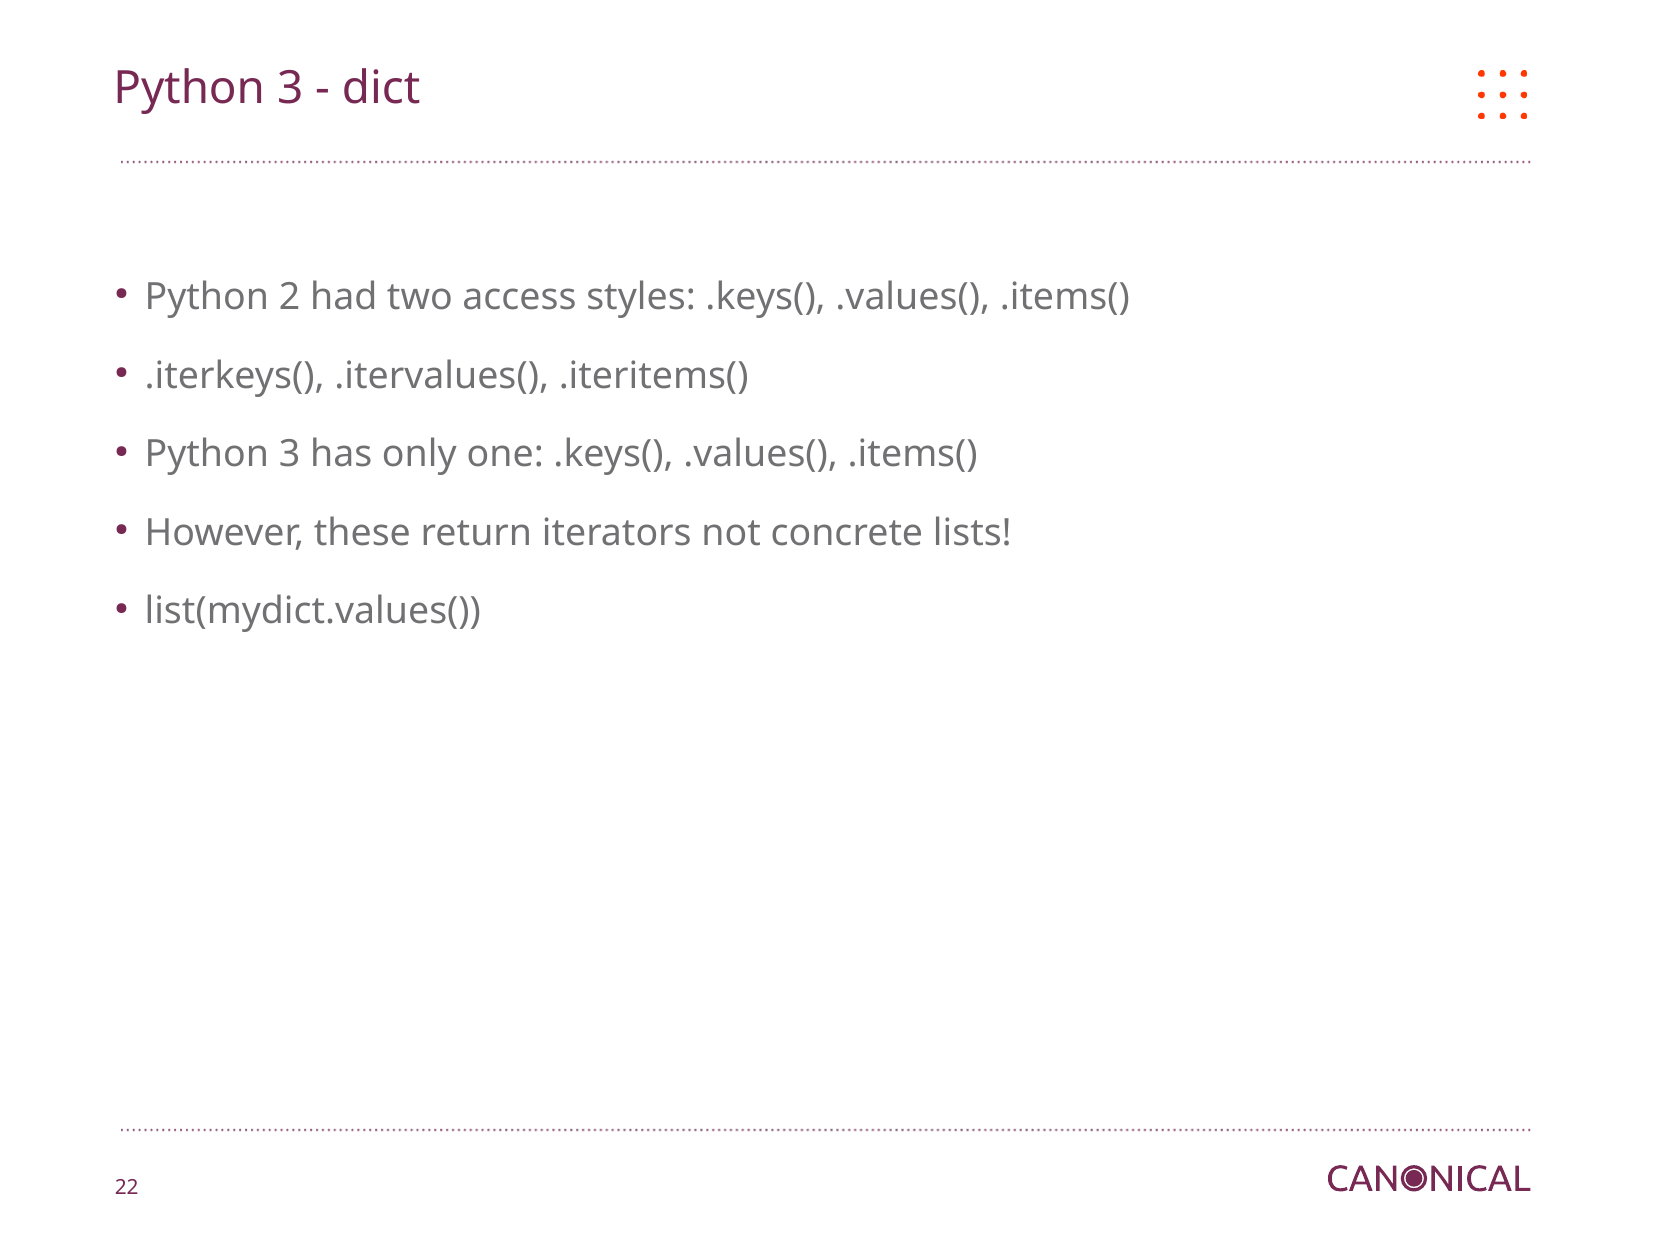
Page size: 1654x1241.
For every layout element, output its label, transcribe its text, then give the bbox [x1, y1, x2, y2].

picture [1478, 70, 1527, 119]
list Python 2 had two access styles: .keys(), .values(), .items() .iterkeys(), .itervalues(), .iteritems() Python 3 has only one: .keys(), .values(), .items() However, these return iterators not concrete lists! list(mydict.values()) [115, 256, 1540, 977]
picture [111, 1127, 1533, 1134]
picture [111, 159, 1533, 166]
title Python 3 - dict [113, 64, 1382, 107]
